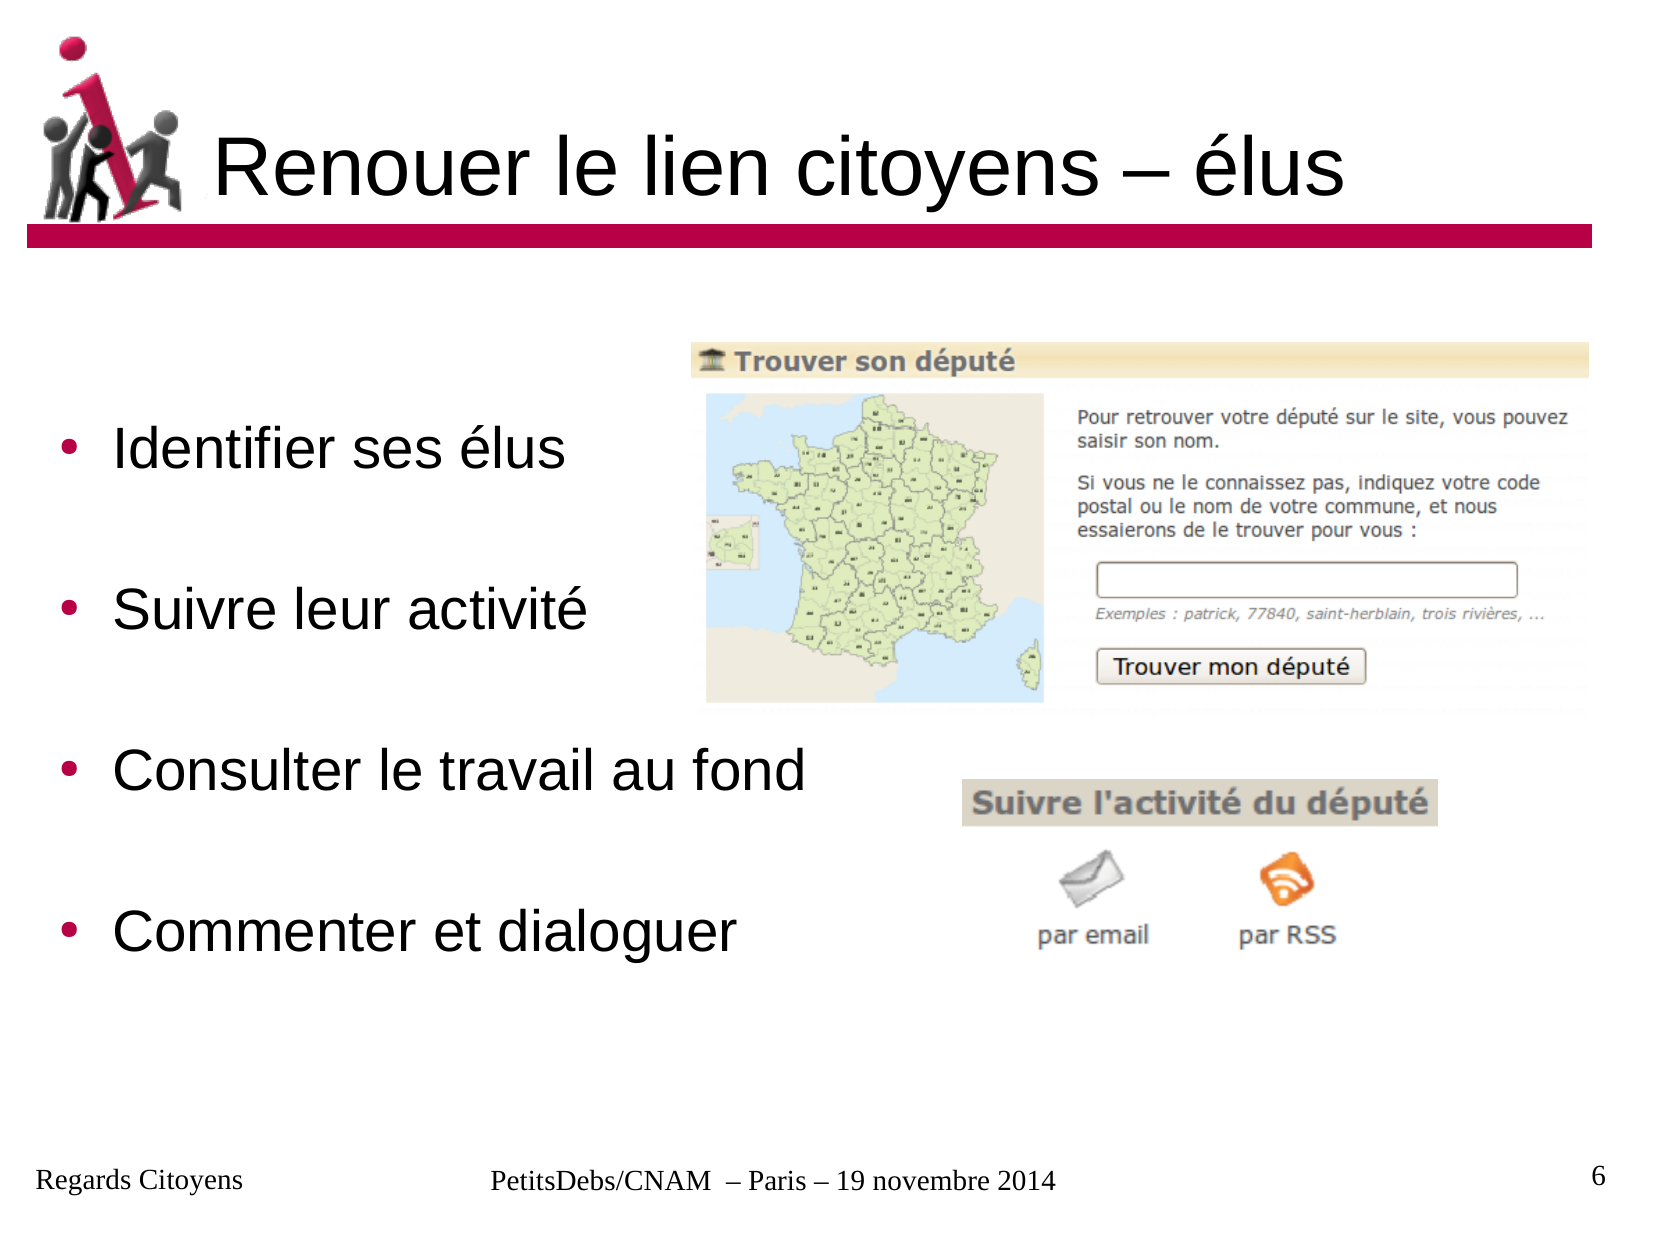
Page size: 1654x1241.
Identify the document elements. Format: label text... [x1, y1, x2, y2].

list Identifier ses élus Suivre leur activité Consulter le travail au fond Commenter et dialoguer [41, 415, 898, 1235]
picture [27, 31, 208, 224]
picture [691, 342, 1589, 721]
title Renouer le lien citoyens – élus [212, 70, 1601, 264]
picture [962, 779, 1438, 977]
